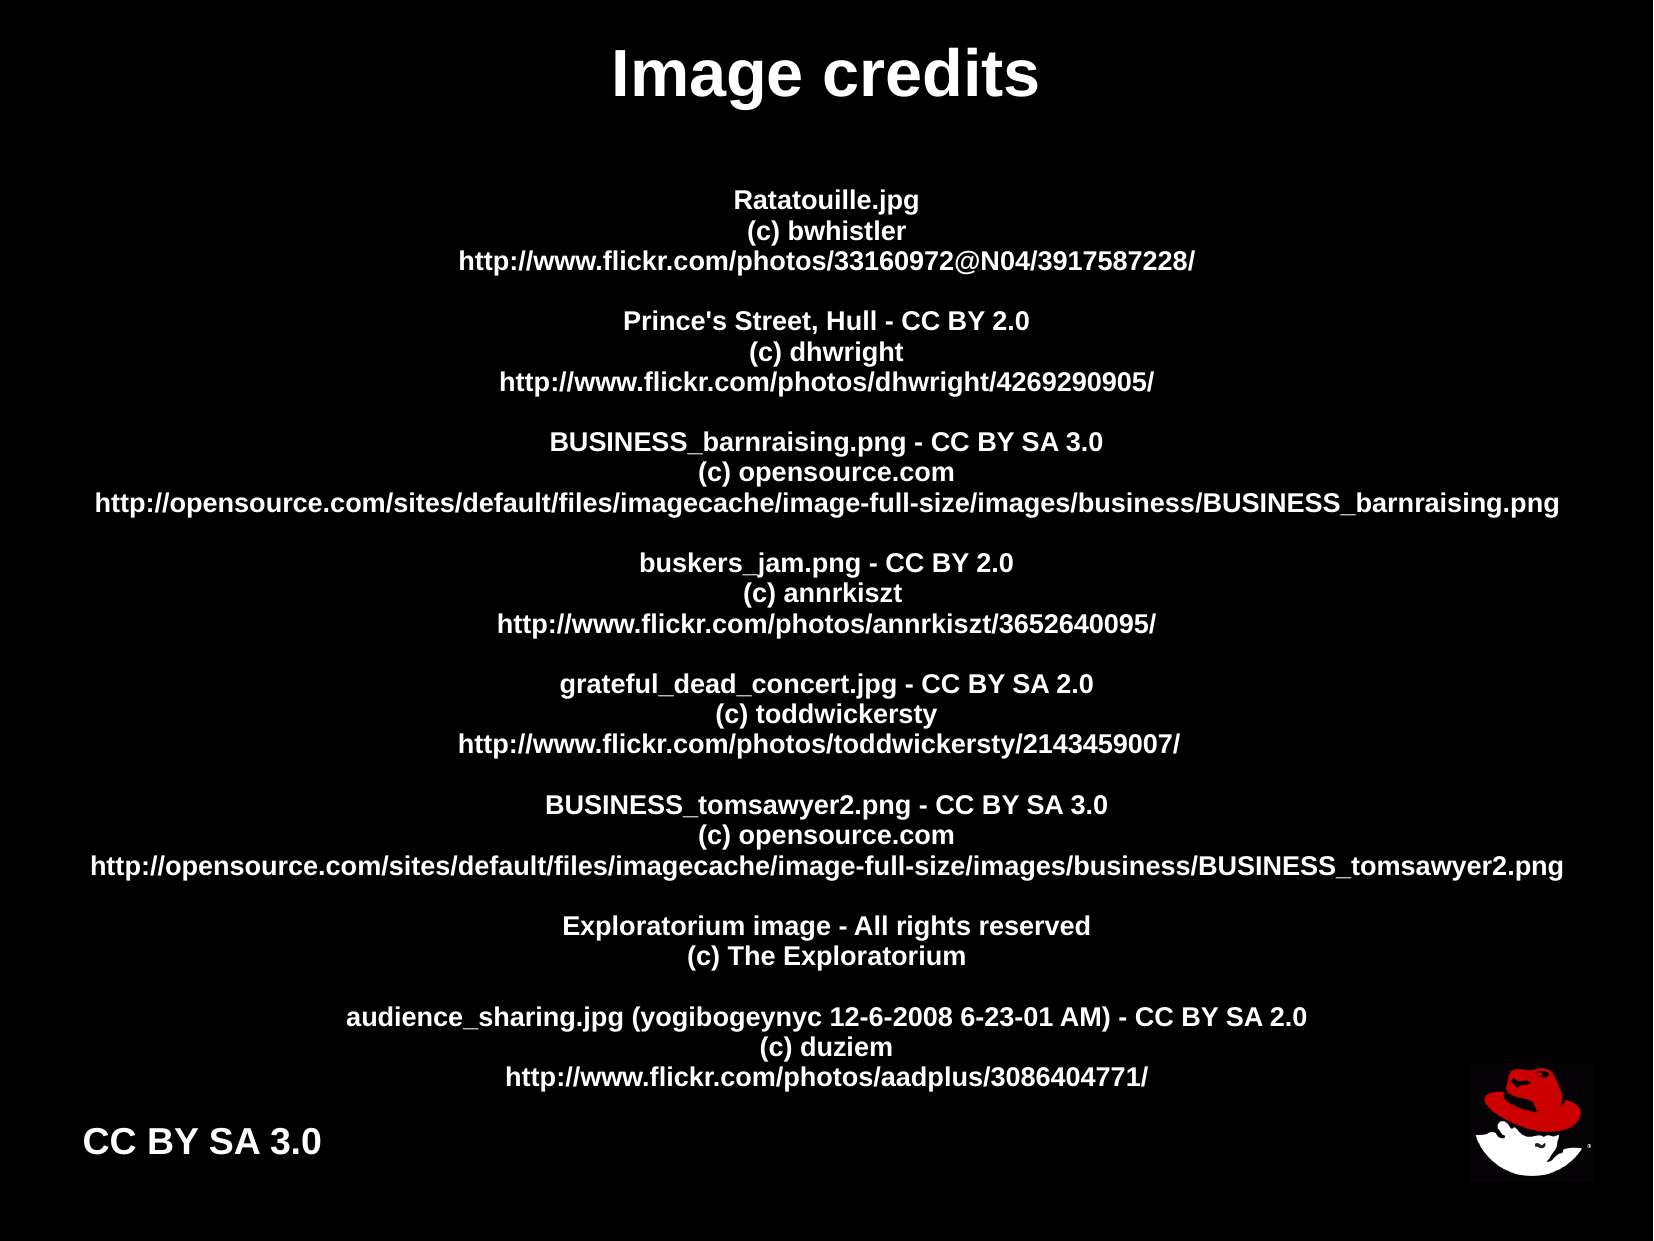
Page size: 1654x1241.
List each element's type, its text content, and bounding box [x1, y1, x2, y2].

text_box CC BY SA 3.0 [82, 1109, 1571, 1174]
subtitle Image credits Ratatouille.jpg (c) bwhistler http://www.flickr.com/photos/33160972@N04/3917587228/ Prince's Street, Hull - CC BY 2.0 (c) dhwright http://www.flickr.com/photos/dhwright/4269290905/ BUSINESS_barnraising.png - CC BY SA 3.0 (c) opensource.com http://opensource.com/sites/default/files/imagecache/image-full-size/images/business/BUSINESS_barnraising.png buskers_jam.png - CC BY 2.0 (c) annrkiszt http://www.flickr.com/photos/annrkiszt/3652640095/ grateful_dead_concert.jpg - CC BY SA 2.0 (c) toddwickersty http://www.flickr.com/photos/toddwickersty/2143459007/ BUSINESS_tomsawyer2.png - CC BY SA 3.0 (c) opensource.com http://opensource.com/sites/default/files/imagecache/image-full-size/images/business/BUSINESS_tomsawyer2.png Exploratorium image - All rights reserved (c) The Exploratorium audience_sharing.jpg (yogibogeynyc 12-6-2008 6-23-01 AM) - CC BY SA 2.0 (c) duziem http://www.flickr.com/photos/aadplus/3086404771/ [82, 35, 1571, 1109]
picture [1470, 1063, 1594, 1182]
